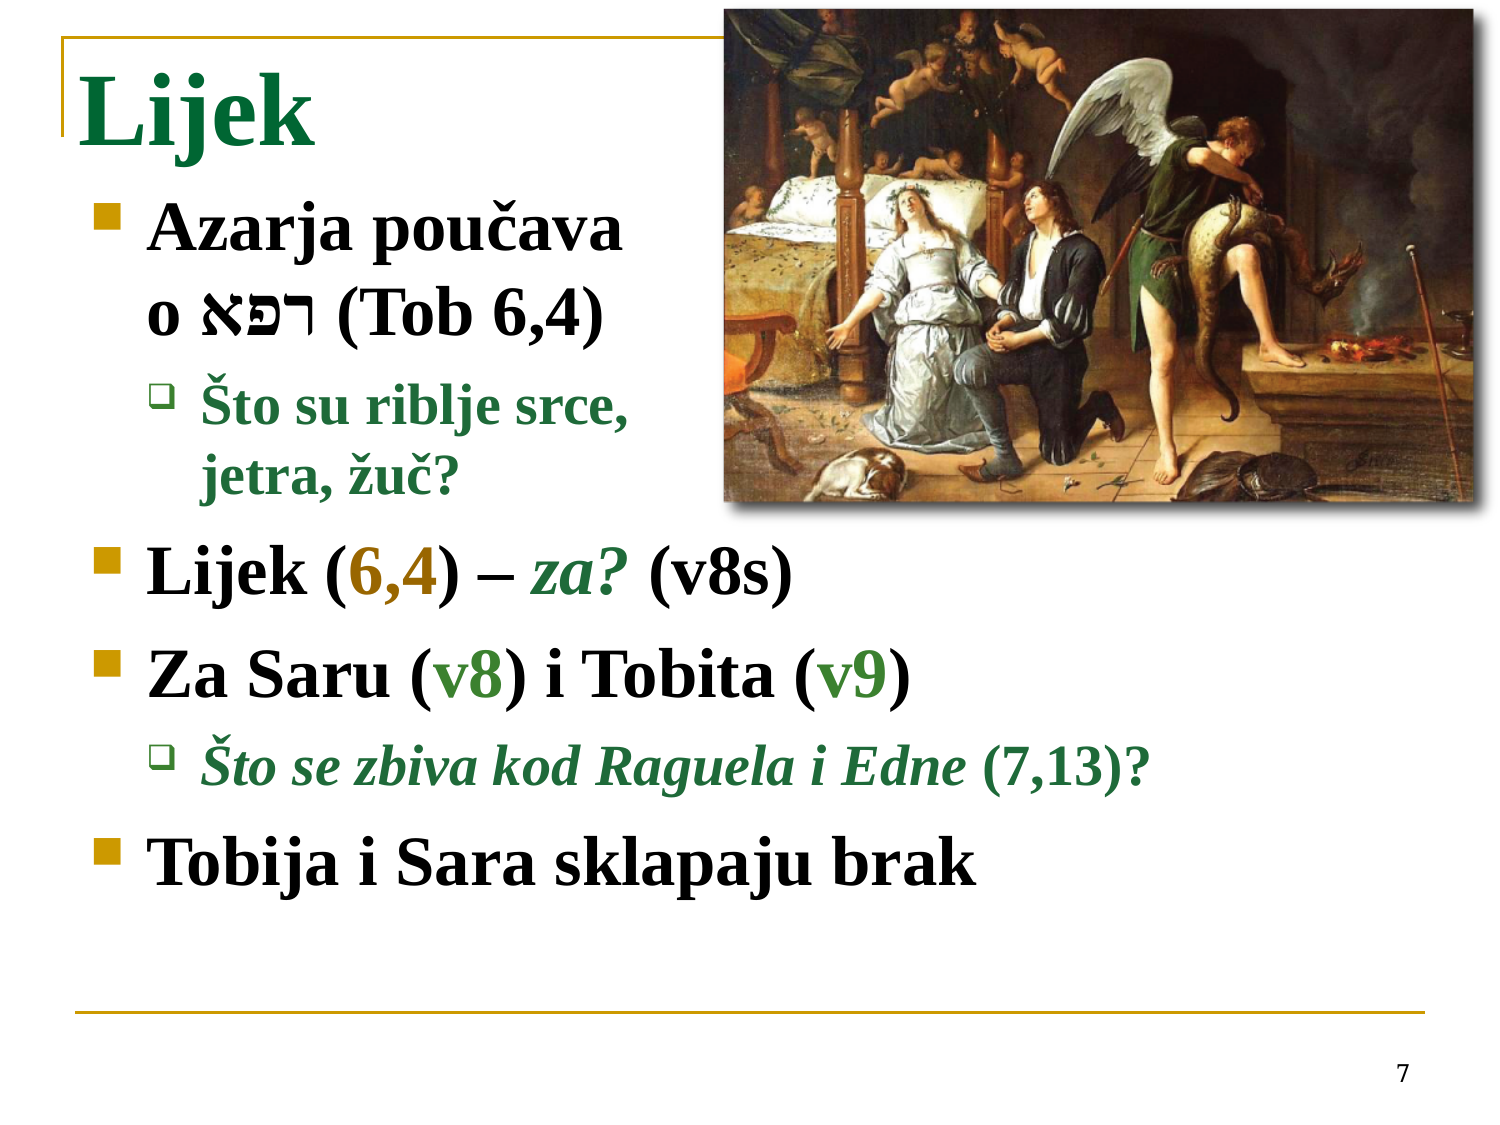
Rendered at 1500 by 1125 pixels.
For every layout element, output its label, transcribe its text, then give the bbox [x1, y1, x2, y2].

text_box <number> [1074, 1024, 1426, 1100]
title Lijek [63, 33, 714, 221]
list Azarja poučava o רפא (Tob 6,4) Što su riblje srce, jetra, žuč? Lijek (6,4) – za? (v8s) Za Saru (v8) i Tobita (v9) Što se zbiva kod Raguela i Edne (7,13)? Tobija i Sara sklapaju brak [75, 172, 1426, 1006]
picture [714, 0, 1500, 530]
